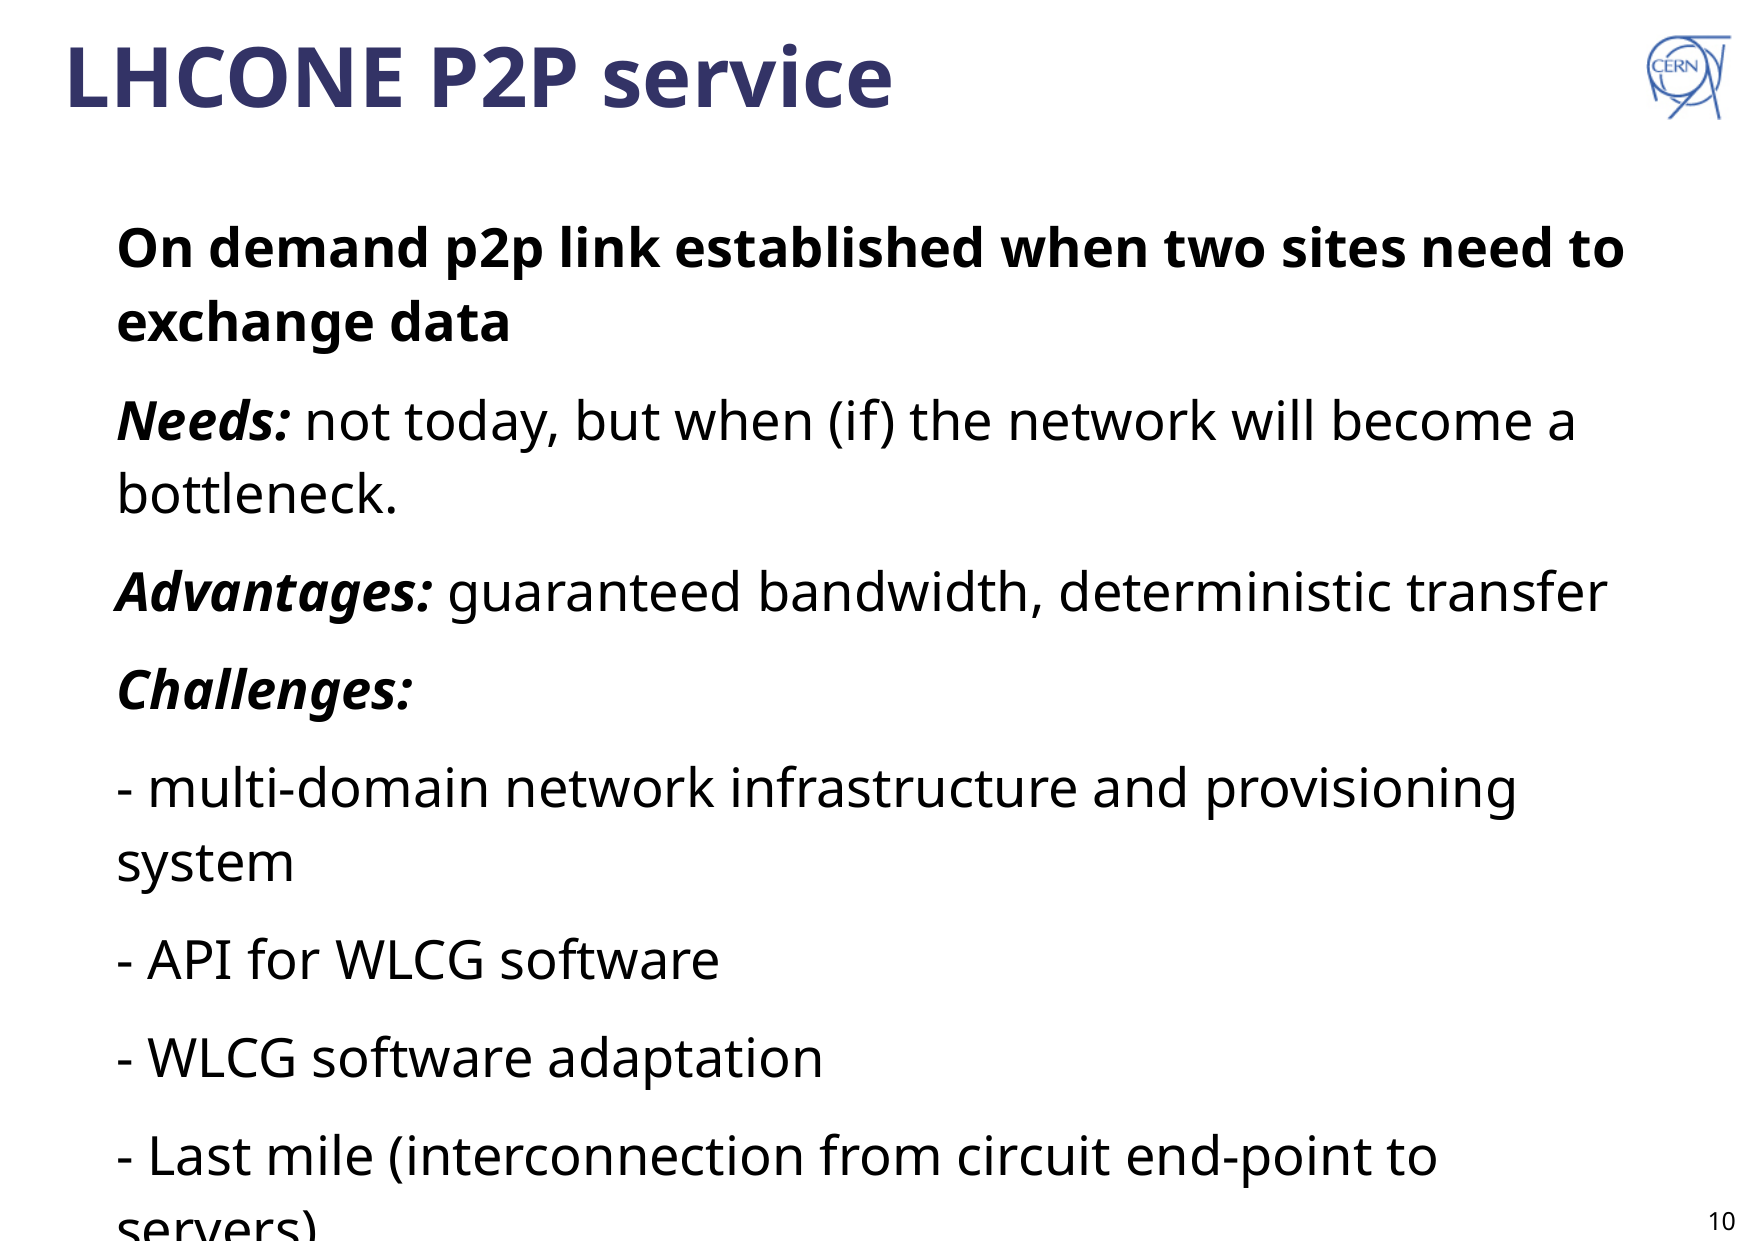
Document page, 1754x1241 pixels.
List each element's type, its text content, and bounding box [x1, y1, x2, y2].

picture [1646, 34, 1732, 120]
title LHCONE P2P service [63, 0, 1621, 166]
text_box On demand p2p link established when two sites need to exchange data Needs: not today, but when (if) the network will become a bottleneck. Advantages: guaranteed bandwidth, deterministic transfer Challenges: - multi-domain network infrastructure and provisioning system - API for WLCG software - WLCG software adaptation - Last mile (interconnection from circuit end-point to servers) - Routing - Billing [101, 202, 1654, 1241]
